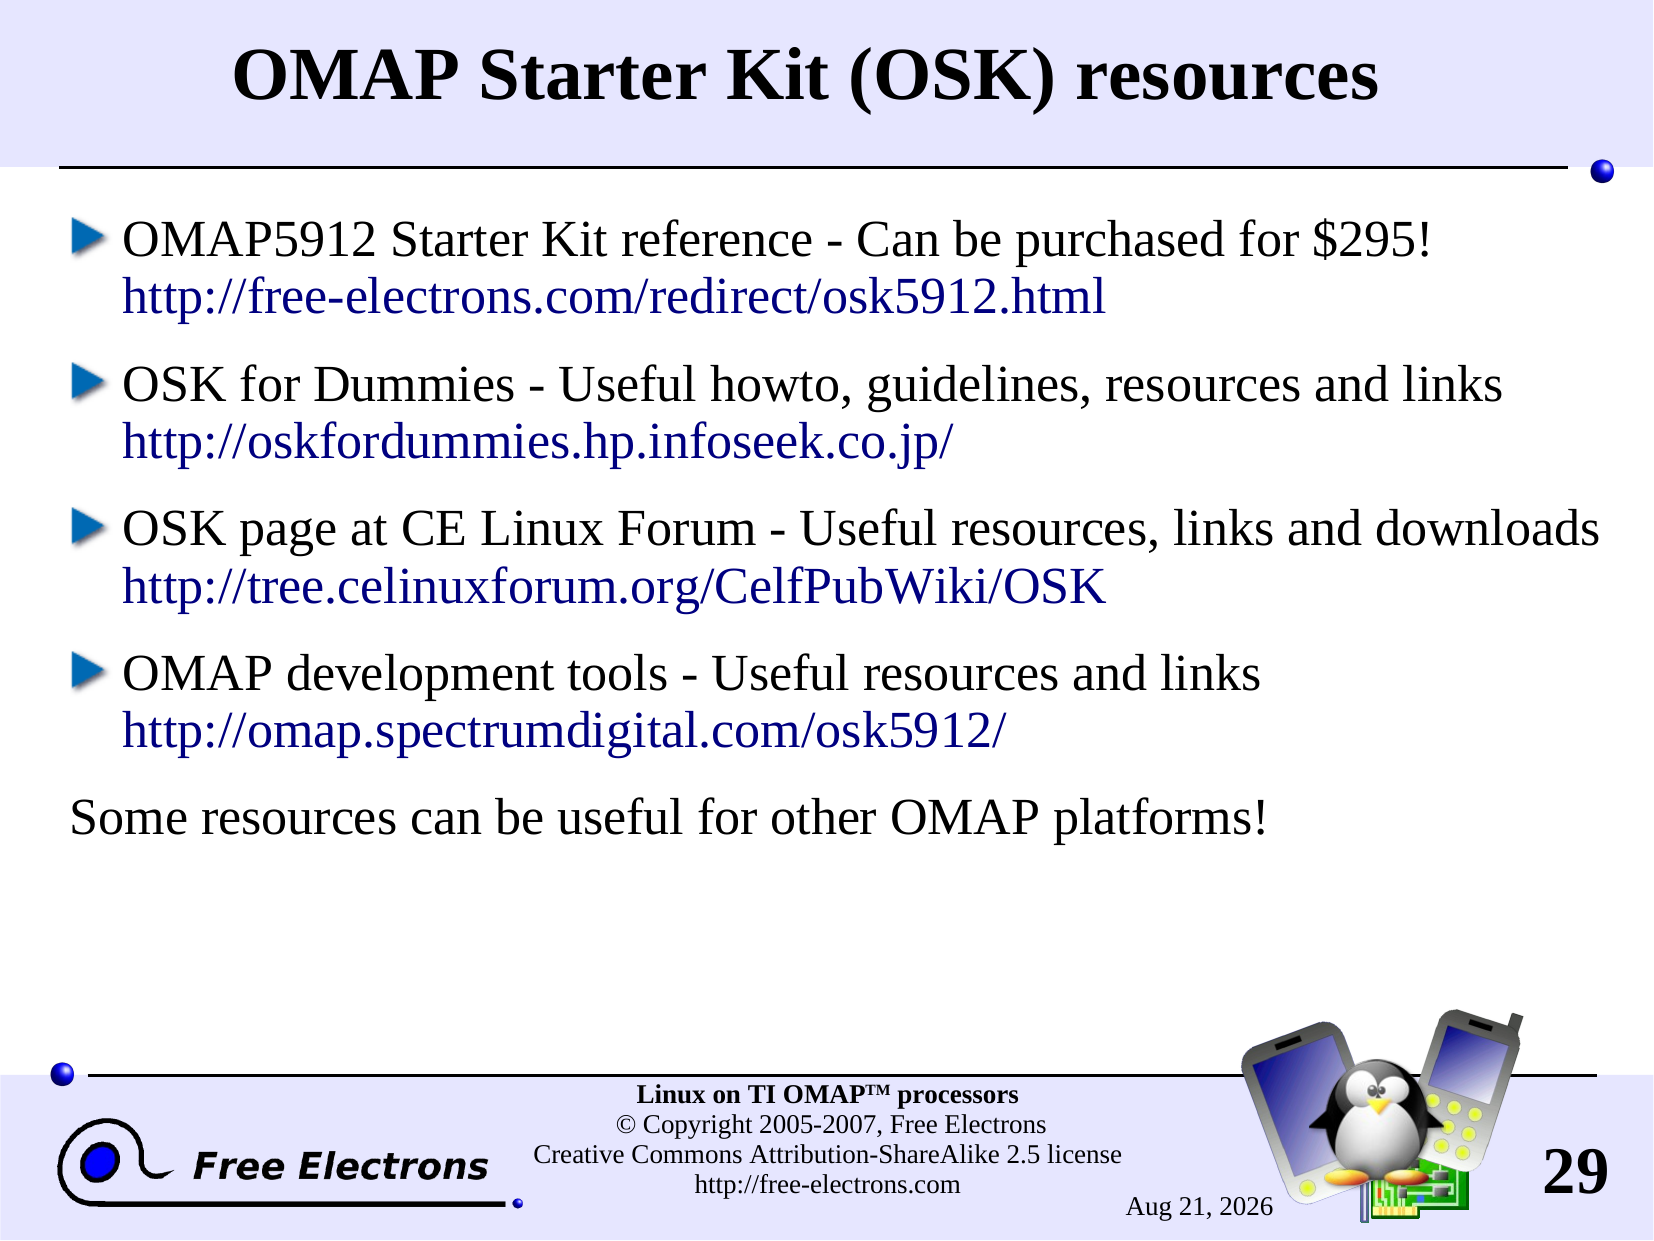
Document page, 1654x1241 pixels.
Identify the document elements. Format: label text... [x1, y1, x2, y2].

picture [50, 1107, 527, 1216]
title OMAP Starter Kit (OSK) resources [60, 25, 1551, 124]
picture [1226, 1052, 1526, 1241]
list OMAP5912 Starter Kit reference - Can be purchased for $295! http://free-electrons.com/redirect/osk5912.html OSK for Dummies - Useful howto, guidelines, resources and links http://oskfordummies.hp.infoseek.co.jp/ OSK page at CE Linux Forum - Useful resources, links and downloads http://tree.celinuxforum.org/CelfPubWiki/OSK OMAP development tools - Useful resources and links http://omap.spectrumdigital.com/osk5912/ Some resources can be useful for other OMAP platforms! [52, 210, 1608, 1052]
